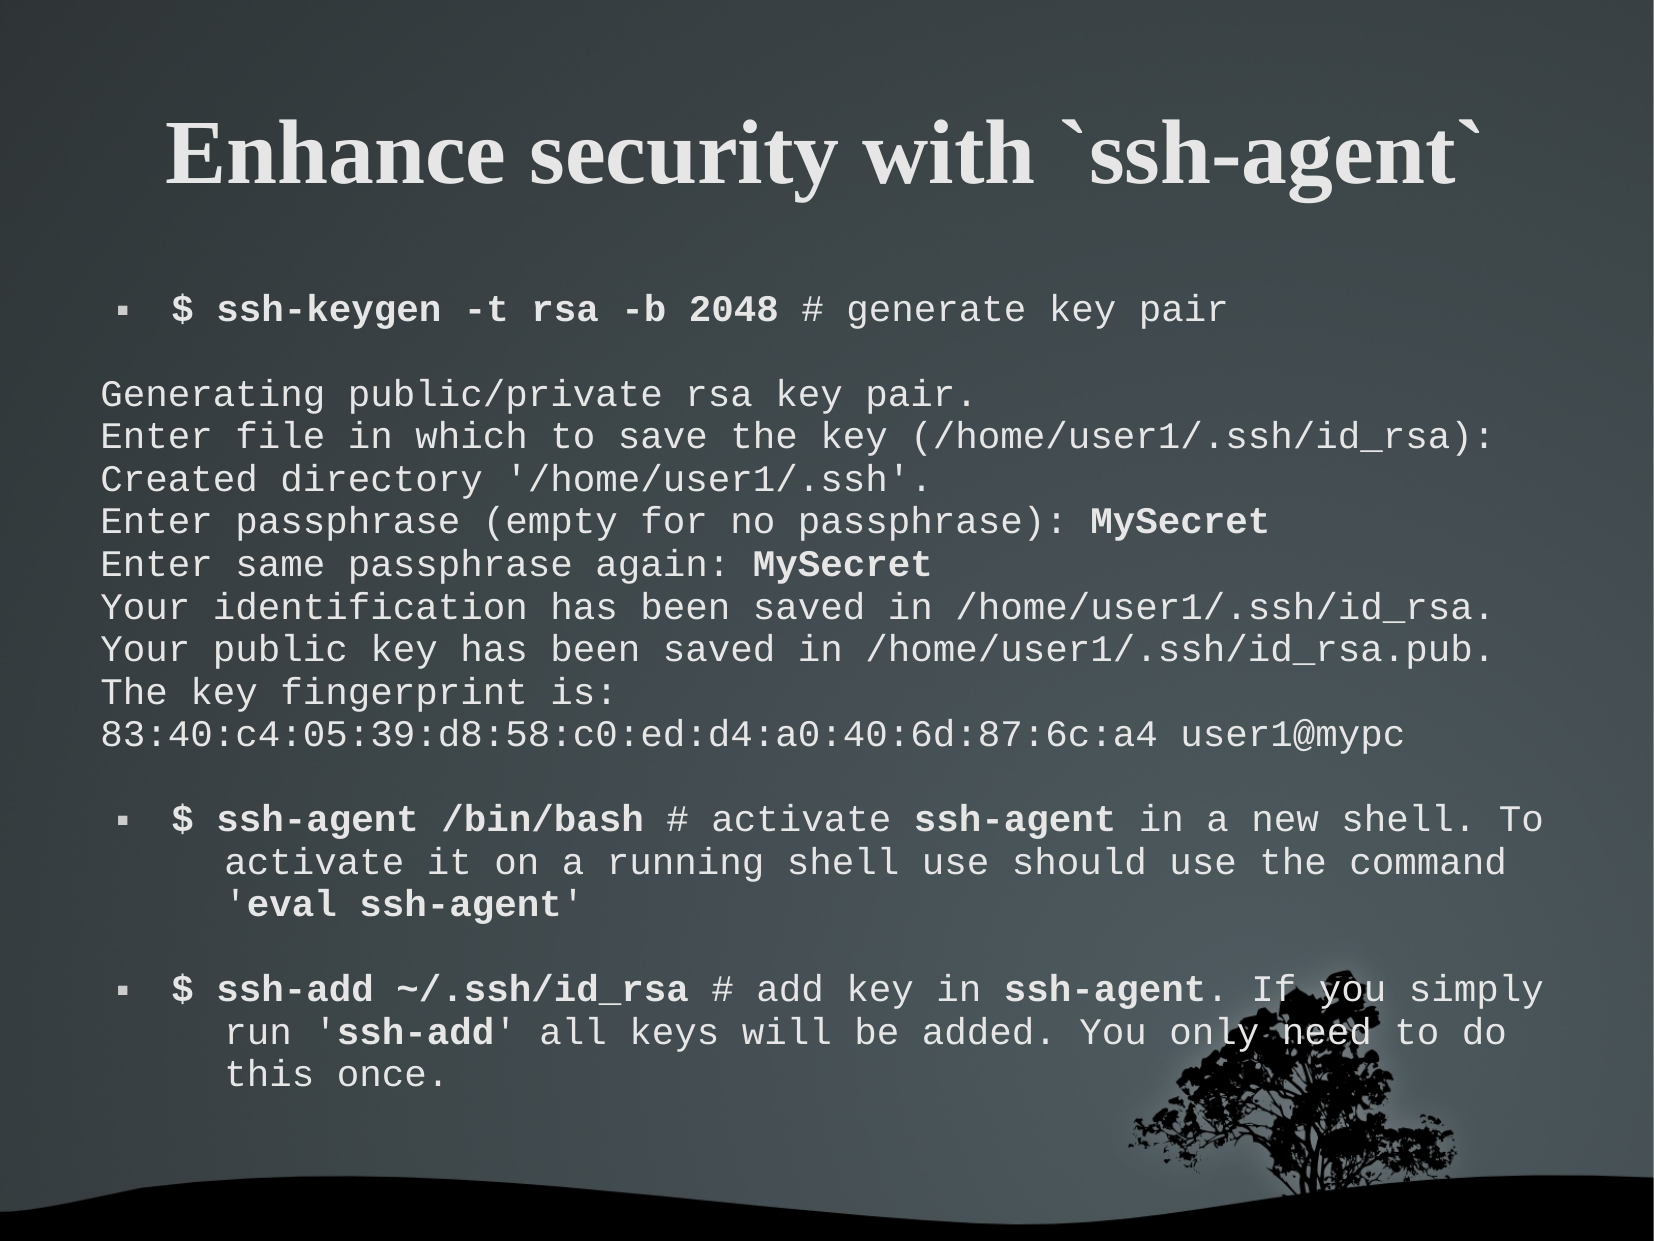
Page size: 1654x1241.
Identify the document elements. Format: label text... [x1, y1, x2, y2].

list $ ssh-keygen -t rsa -b 2048 # generate key pair Generating public/private rsa key pair. Enter file in which to save the key (/home/user1/.ssh/id_rsa): Created directory '/home/user1/.ssh'. Enter passphrase (empty for no passphrase): MySecret Enter same passphrase again: MySecret Your identification has been saved in /home/user1/.ssh/id_rsa. Your public key has been saved in /home/user1/.ssh/id_rsa.pub. The key fingerprint is: 83:40:c4:05:39:d8:58:c0:ed:d4:a0:40:6d:87:6c:a4 user1@mypc $ ssh-agent /bin/bash # activate ssh-agent in a new shell. To activate it on a running shell use should use the command 'eval ssh-agent' $ ssh-add ~/.ssh/id_rsa # add key in ssh-agent. If you simply run 'ssh-add' all keys will be added. You only need to do this once. [82, 290, 1571, 1235]
picture [0, 0, 1654, 1241]
title Enhance security with `ssh-agent` [82, 49, 1571, 257]
